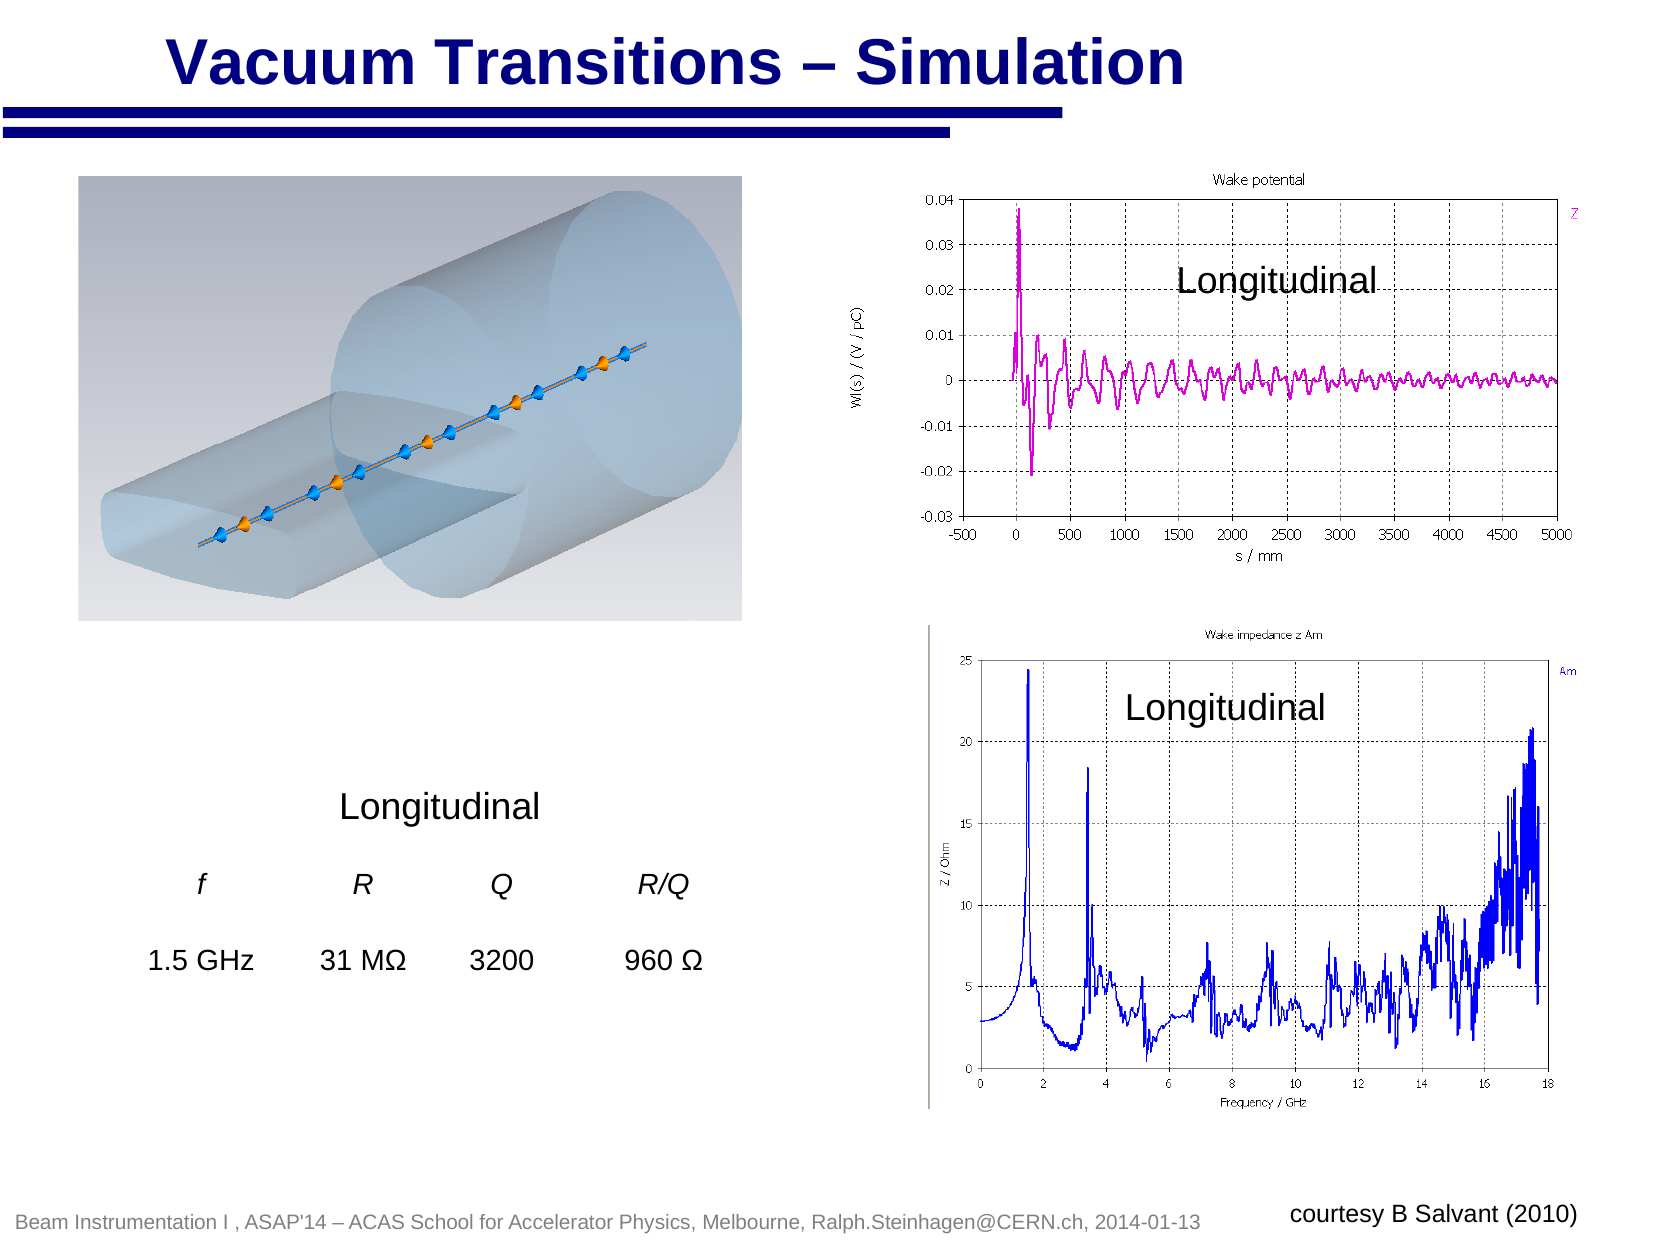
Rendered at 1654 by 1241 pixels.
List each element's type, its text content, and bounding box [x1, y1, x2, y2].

table_header f [109, 847, 294, 923]
title Vacuum Transitions – Simulation [165, 0, 1323, 124]
picture [840, 165, 1587, 567]
text_box Longitudinal [1126, 247, 1393, 309]
table_cell 3200 [432, 923, 571, 998]
picture [78, 176, 742, 621]
text_box Longitudinal [289, 774, 556, 835]
table_header Q [432, 847, 571, 923]
text_box courtesy B Salvant (2010) [1275, 1192, 1626, 1241]
table_cell 1.5 GHz [109, 923, 294, 998]
table_header R/Q [571, 847, 756, 923]
table_cell 31 MΩ [294, 923, 432, 998]
text_box Longitudinal [1074, 675, 1341, 736]
picture [928, 625, 1581, 1109]
table_cell 960 Ω [571, 923, 756, 998]
table_header R [294, 847, 432, 923]
